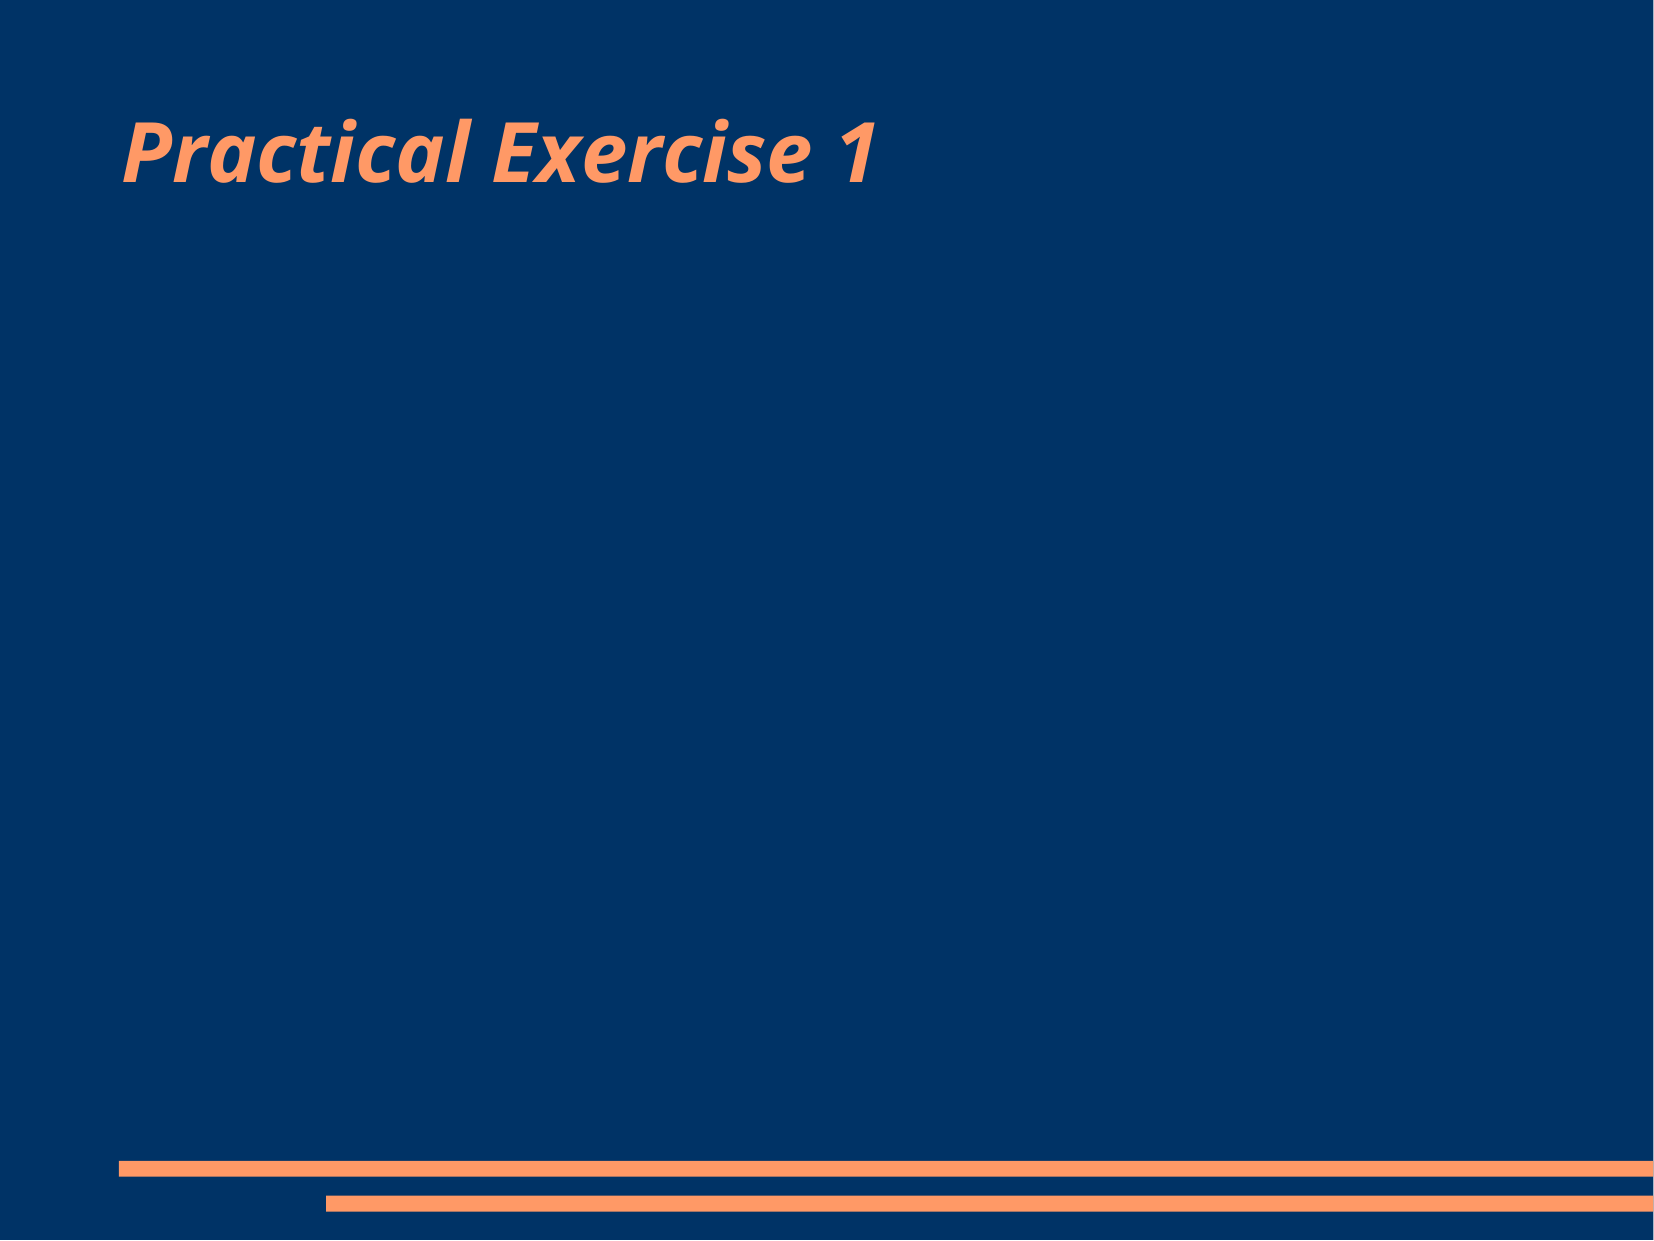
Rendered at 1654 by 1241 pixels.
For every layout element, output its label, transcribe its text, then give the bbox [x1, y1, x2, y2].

title Practical Exercise 1 [121, 46, 1534, 254]
